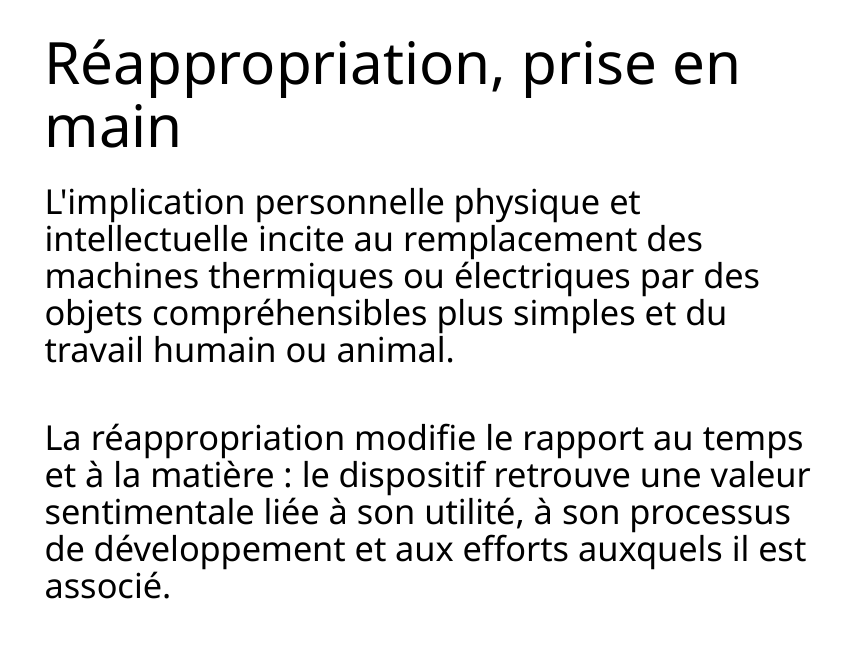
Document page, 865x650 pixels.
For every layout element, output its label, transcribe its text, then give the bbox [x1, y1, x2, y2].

title Réappropriation, prise en main [29, 34, 827, 161]
subtitle L'implication personnelle physique et intellectuelle incite au remplacement des machines thermiques ou électriques par des objets compréhensibles plus simples et du travail humain ou animal. La réappropriation modifie le rapport au temps et à la matière : le dispositif retrouve une valeur sentimentale liée à son utilité, à son processus de développement et aux efforts auxquels il est associé. [29, 177, 827, 621]
